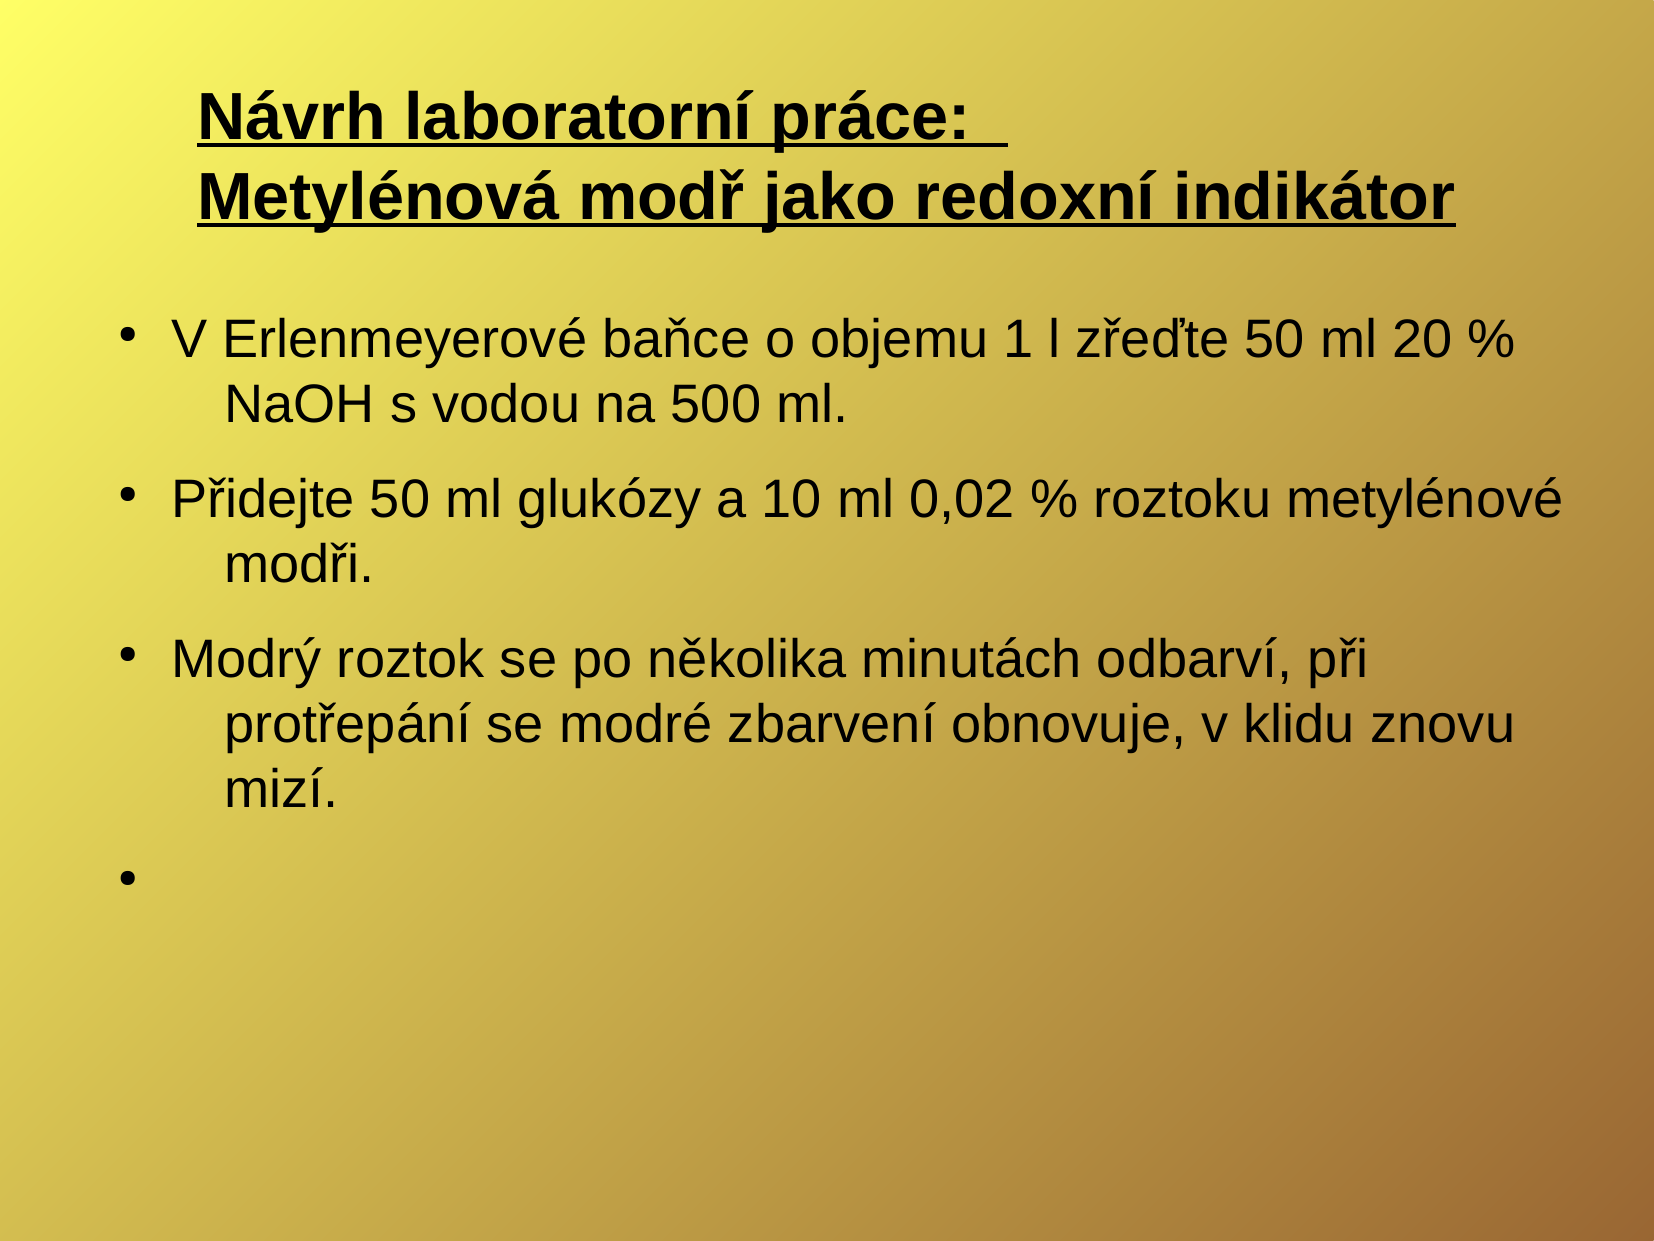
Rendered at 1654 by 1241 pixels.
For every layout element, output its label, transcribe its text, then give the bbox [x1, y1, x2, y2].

title Návrh laboratorní práce: Metylénová modř jako redoxní indikátor [82, 49, 1571, 257]
list V Erlenmeyerové baňce o objemu 1 l zřeďte 50 ml 20 % NaOH s vodou na 500 ml. Přidejte 50 ml glukózy a 10 ml 0,02 % roztoku metylénové modři. Modrý roztok se po několika minutách odbarví, při protřepání se modré zbarvení obnovuje, v klidu znovu mizí. [82, 303, 1571, 945]
